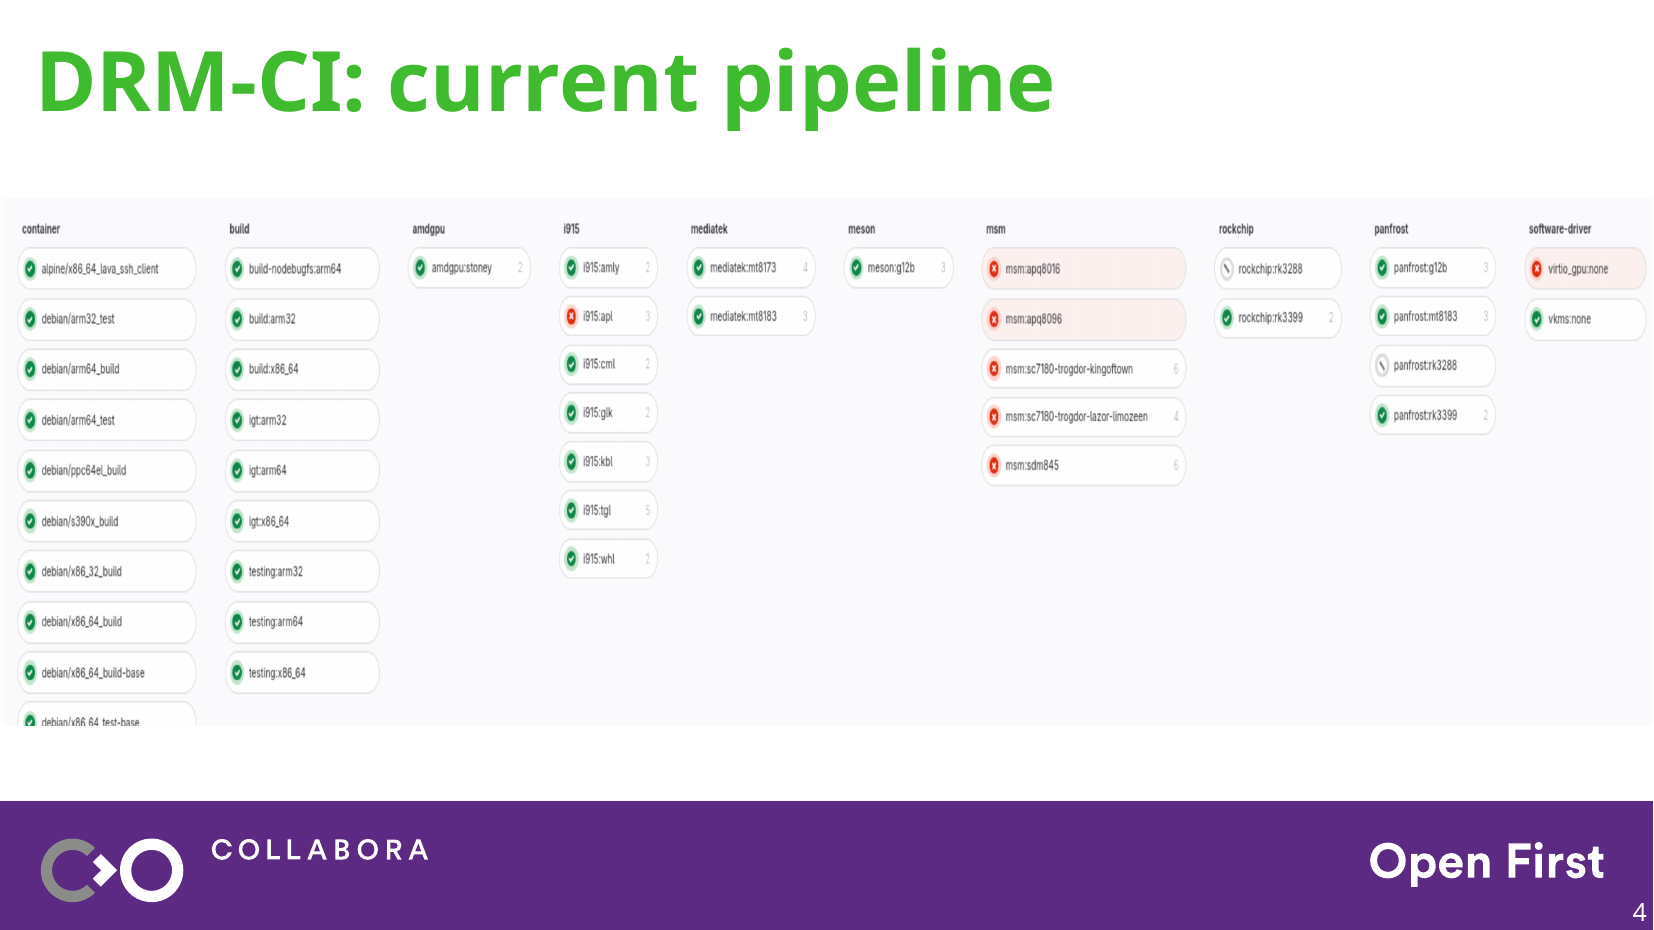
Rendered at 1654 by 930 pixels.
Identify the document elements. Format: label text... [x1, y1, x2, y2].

picture [1, 198, 1653, 726]
title DRM-CI: current pipeline [35, 28, 1608, 192]
